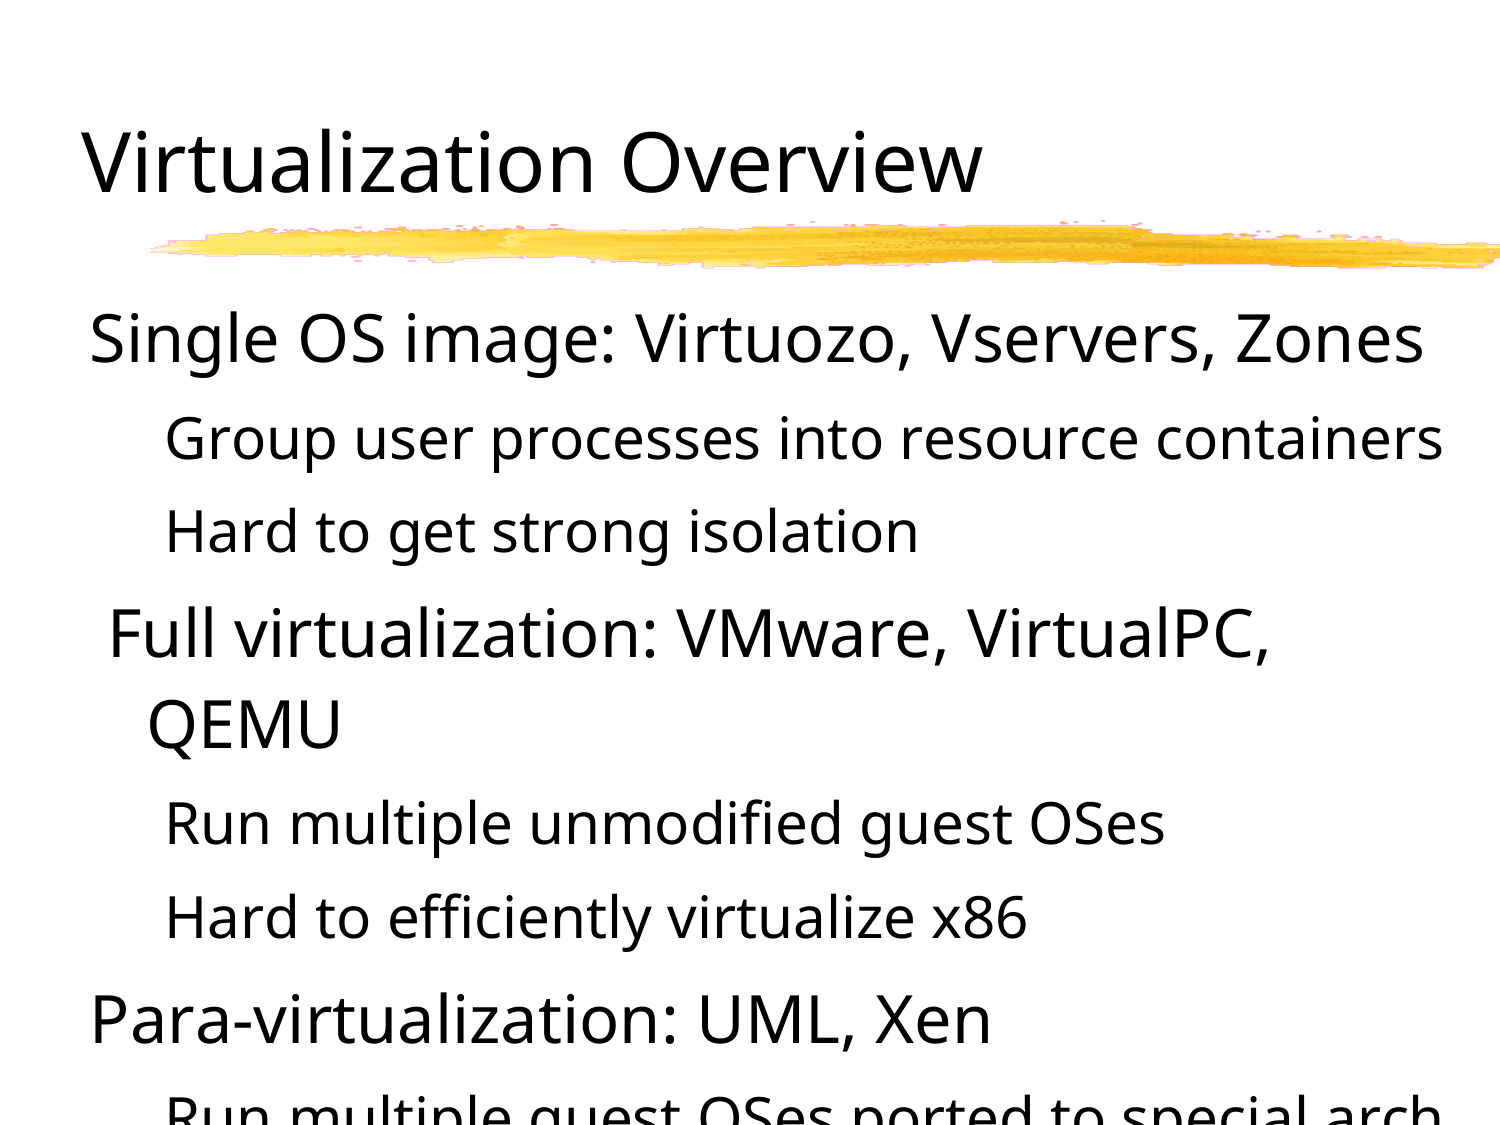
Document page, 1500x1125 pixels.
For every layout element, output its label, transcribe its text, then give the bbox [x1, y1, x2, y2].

list Single OS image: Virtuozo, Vservers, Zones Group user processes into resource containers Hard to get strong isolation Full virtualization: VMware, VirtualPC, QEMU Run multiple unmodified guest OSes Hard to efficiently virtualize x86 Para-virtualization: UML, Xen Run multiple guest OSes ported to special arch Arch Xen/x86 is very close to normal x86 [75, 283, 1500, 1125]
title Virtualization Overview [66, 37, 1342, 225]
picture [150, 215, 1500, 279]
